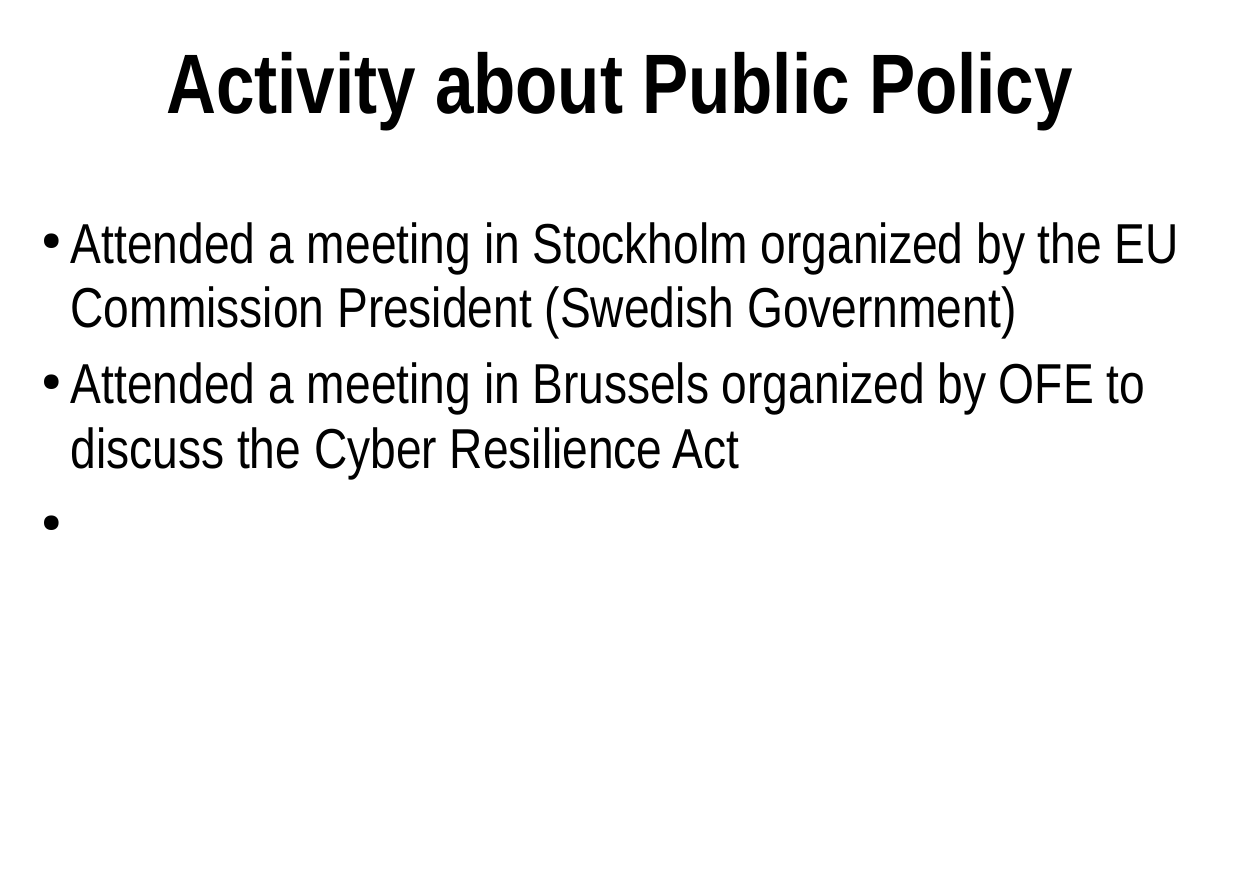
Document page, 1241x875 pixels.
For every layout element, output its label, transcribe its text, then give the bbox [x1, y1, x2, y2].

title Activity about Public Policy [11, 12, 1229, 155]
list Attended a meeting in Stockholm organized by the EU Commission President (Swedish Government) Attended a meeting in Brussels organized by OFE to discuss the Cyber Resilience Act [11, 210, 1229, 863]
